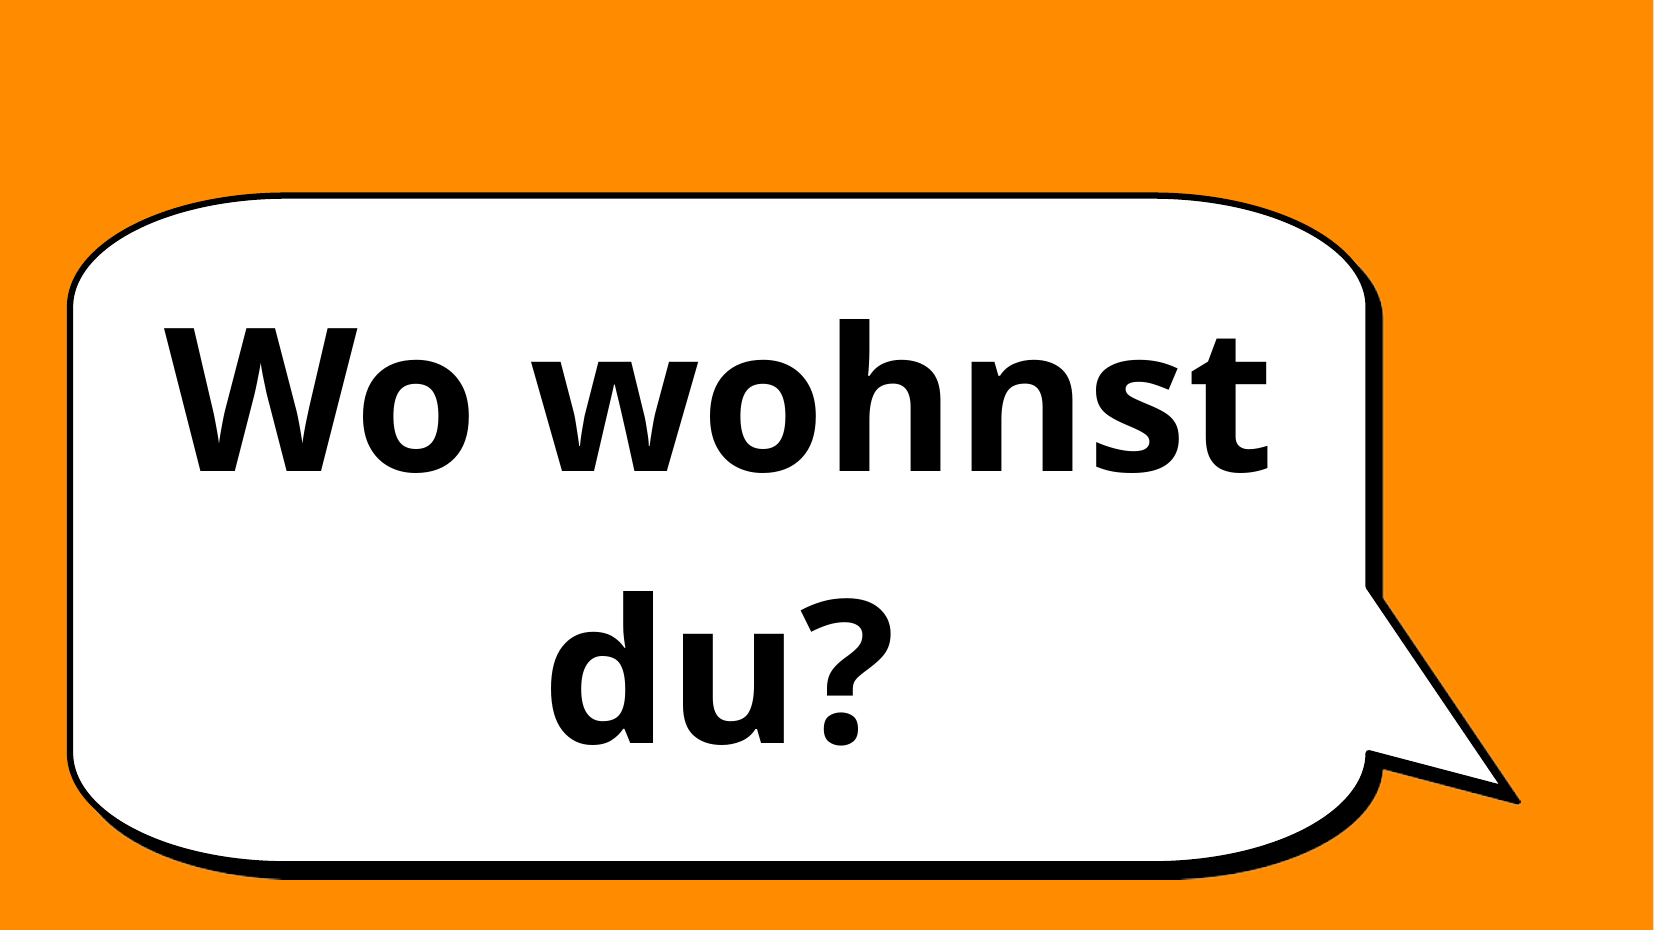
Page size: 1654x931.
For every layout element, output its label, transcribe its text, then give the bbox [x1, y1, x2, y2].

text_box Wo wohnst du? [70, 195, 1506, 865]
